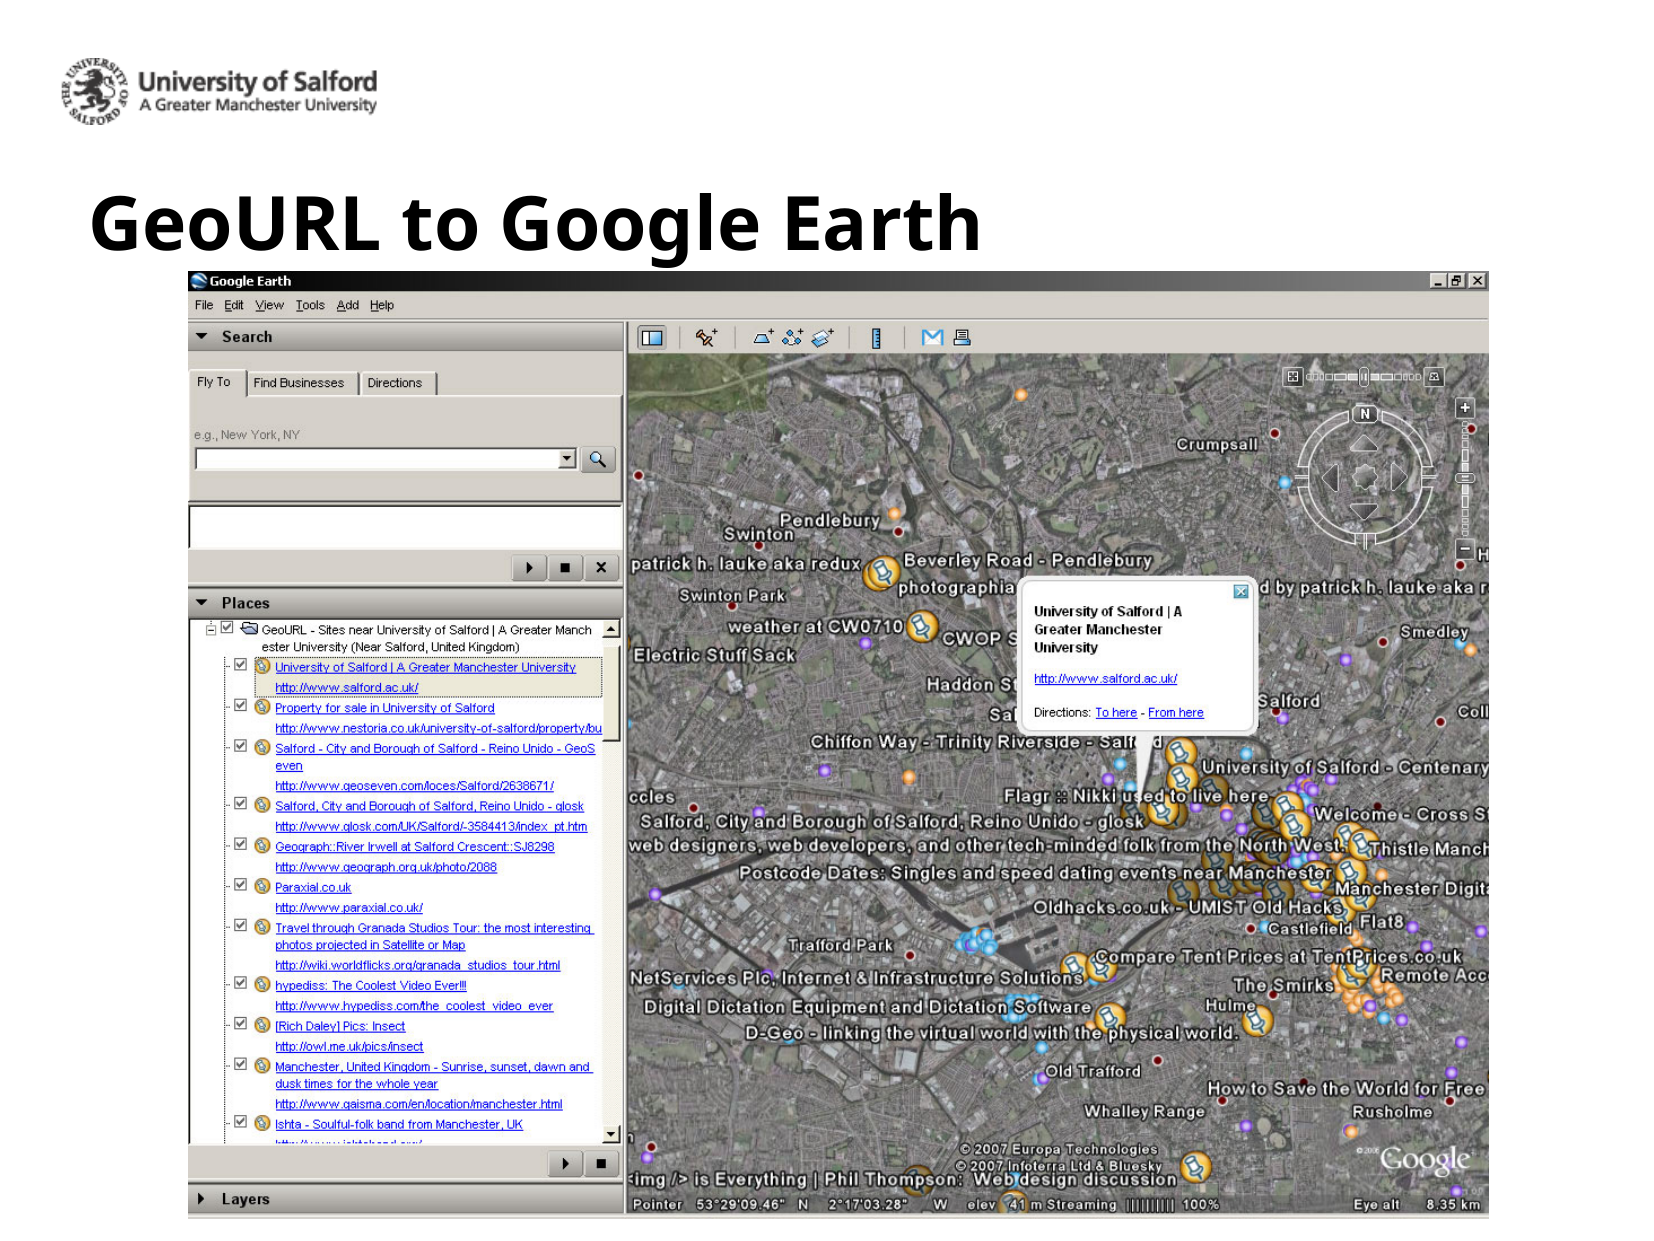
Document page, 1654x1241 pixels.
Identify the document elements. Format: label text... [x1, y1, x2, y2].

picture [59, 58, 380, 125]
title GeoURL to Google Earth [88, 178, 1565, 269]
picture [188, 271, 1489, 1219]
